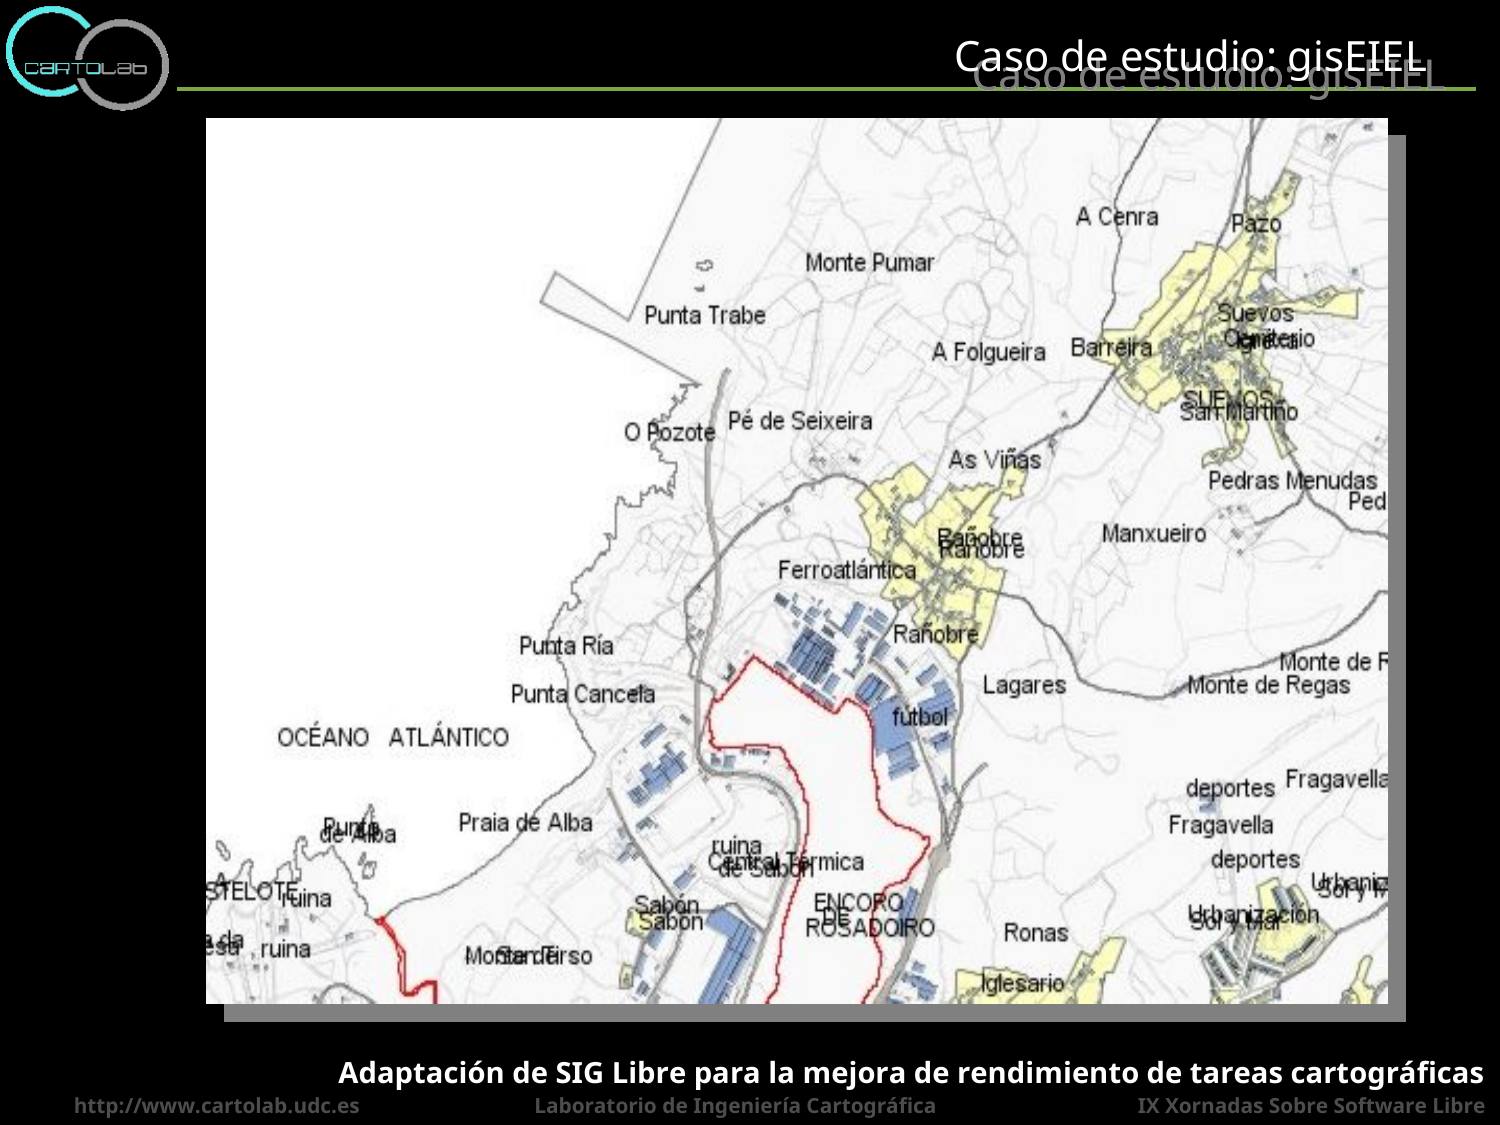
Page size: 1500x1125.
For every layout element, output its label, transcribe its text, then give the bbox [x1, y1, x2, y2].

text_box Caso de estudio: gisEIEL [939, 22, 1490, 88]
picture [206, 118, 1388, 1004]
